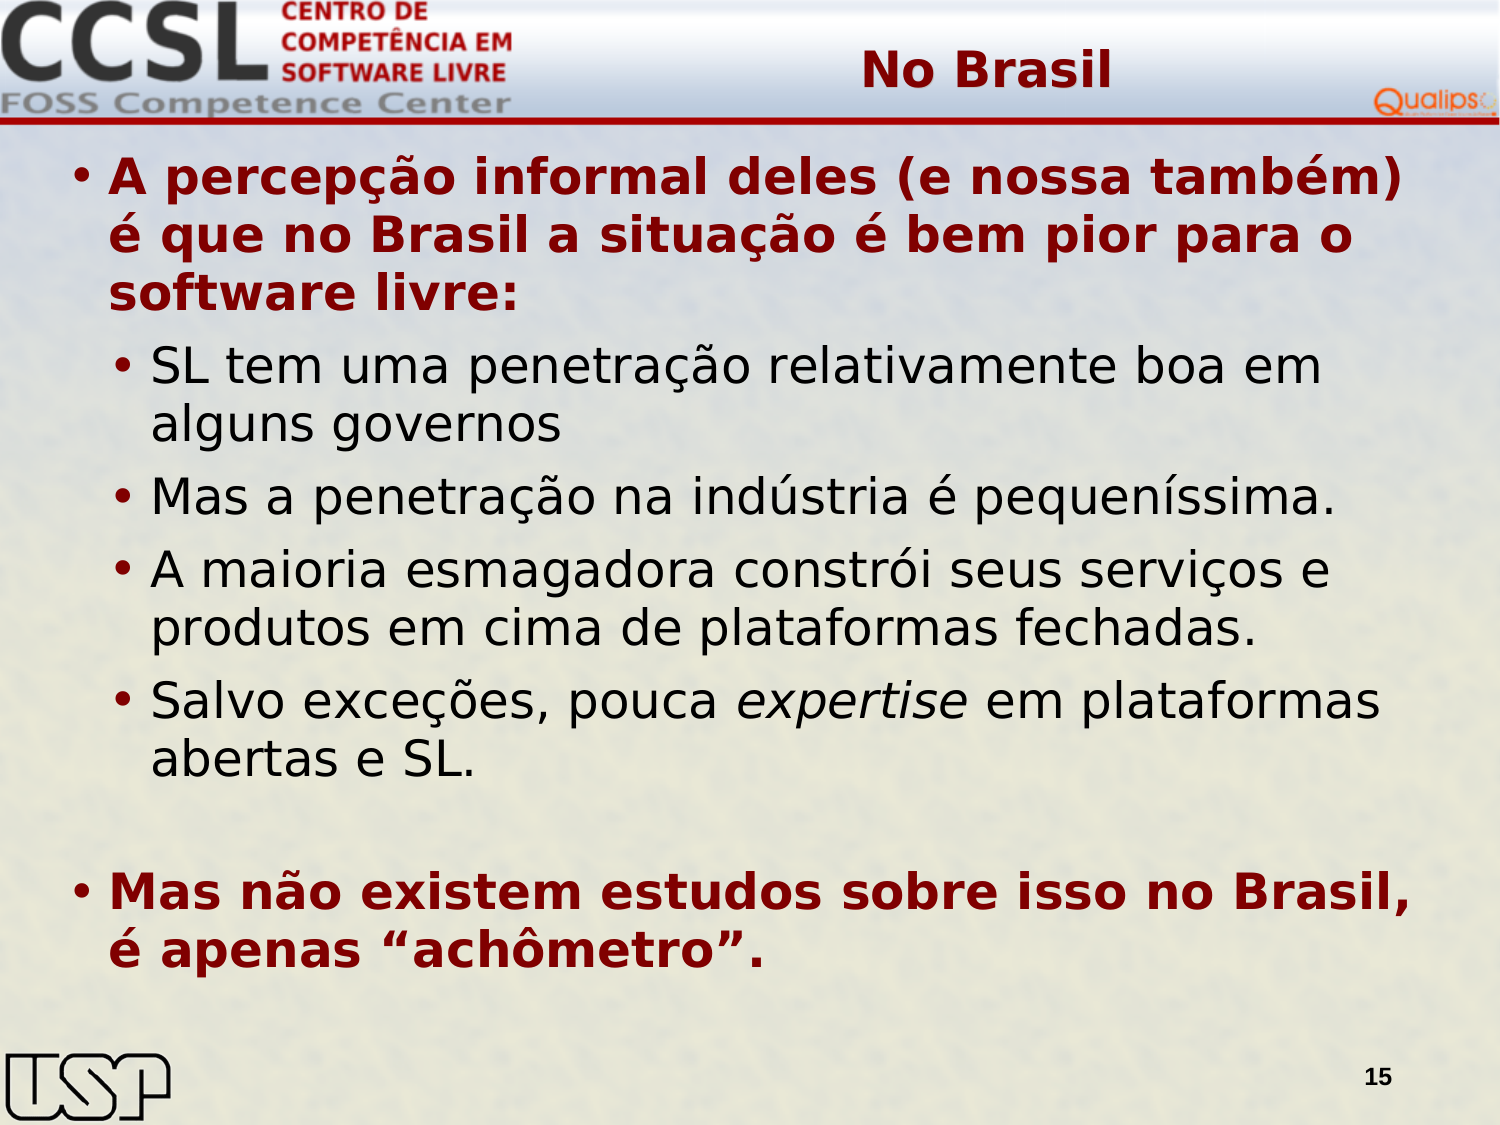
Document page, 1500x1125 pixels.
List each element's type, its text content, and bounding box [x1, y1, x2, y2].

title No Brasil [584, 21, 1390, 119]
picture [0, 0, 1500, 1125]
list A percepção informal deles (e nossa também) é que no Brasil a situação é bem pior para o software livre: SL tem uma penetração relativamente boa em alguns governos Mas a penetração na indústria é pequeníssima. A maioria esmagadora constrói seus serviços e produtos em cima de plataformas fechadas. Salvo exceções, pouca expertise em plataformas abertas e SL. Mas não existem estudos sobre isso no Brasil, é apenas “achômetro”. [67, 147, 1418, 1062]
